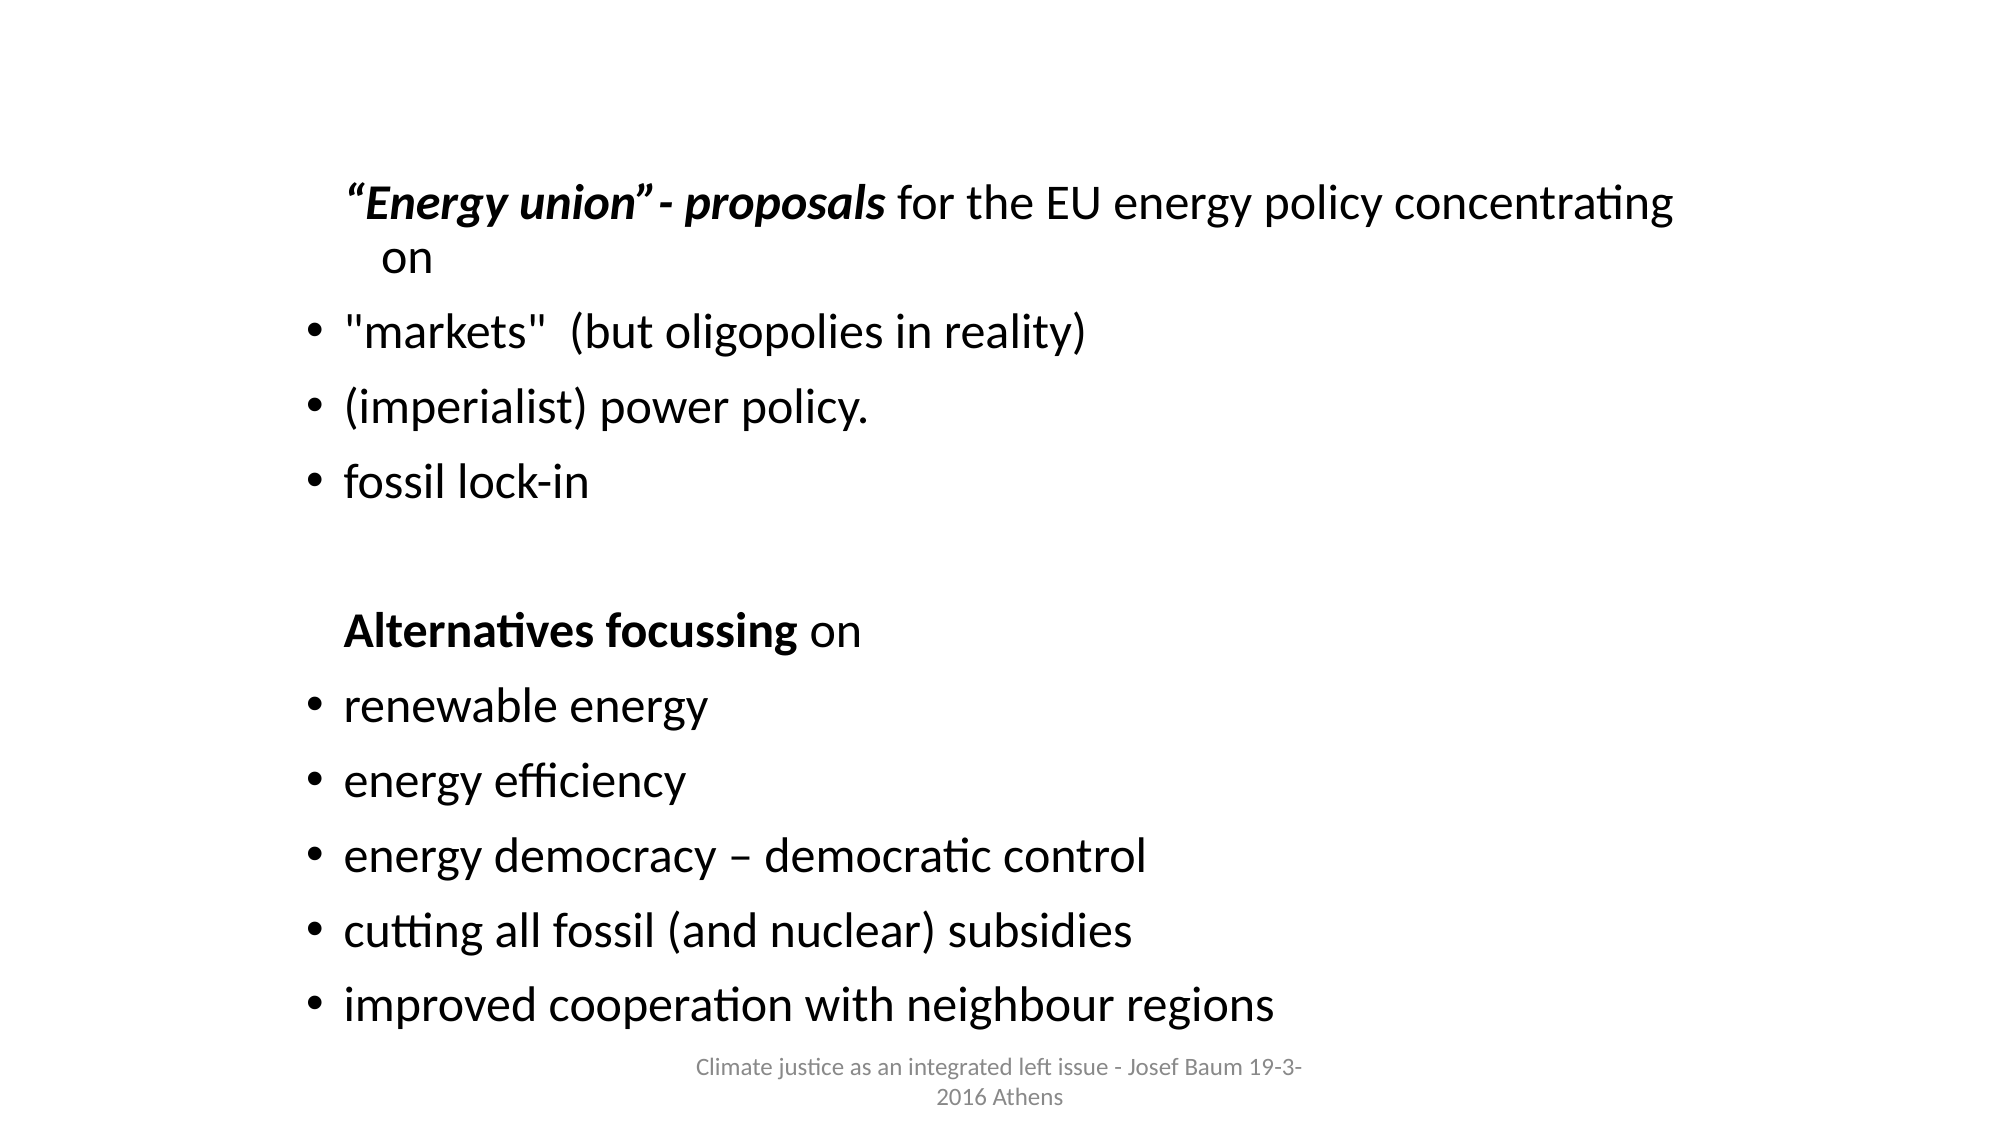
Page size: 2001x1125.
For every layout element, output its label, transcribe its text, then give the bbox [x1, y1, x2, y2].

title [137, 59, 1863, 278]
text_box Climate justice as an integrated left issue - Josef Baum 19-3-2016 Athens [662, 1042, 1338, 1103]
list “Energy union”- proposals for the EU energy policy concentrating on "markets" (but oligopolies in reality) (imperialist) power policy. fossil lock-in Alternatives focussing on renewable energy energy efficiency energy democracy – democratic control cutting all fossil (and nuclear) subsidies improved cooperation with neighbour regions [291, 164, 1696, 1111]
